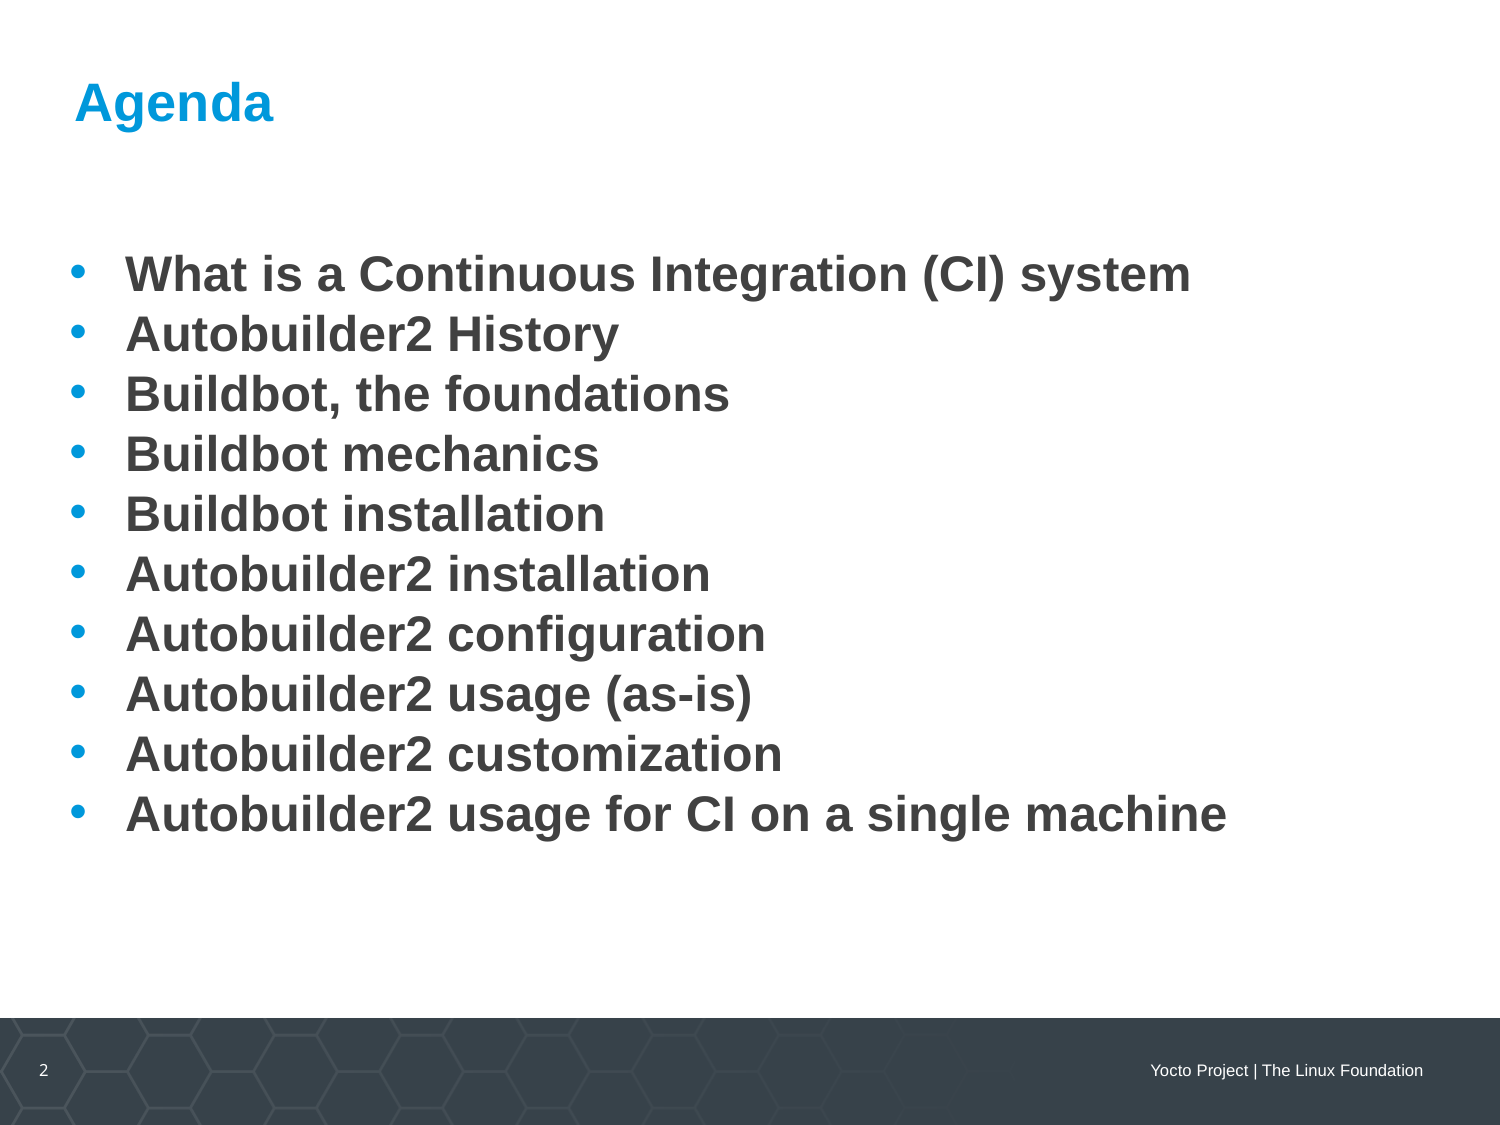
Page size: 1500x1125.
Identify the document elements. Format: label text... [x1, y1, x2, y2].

picture [0, 0, 1500, 1125]
text_box What is a Continuous Integration (CI) system Autobuilder2 History Buildbot, the foundations Buildbot mechanics Buildbot installation Autobuilder2 installation Autobuilder2 configuration Autobuilder2 usage (as-is) Autobuilder2 customization Autobuilder2 usage for CI on a single machine [68, 241, 1423, 927]
text_box Agenda [74, 66, 1424, 213]
